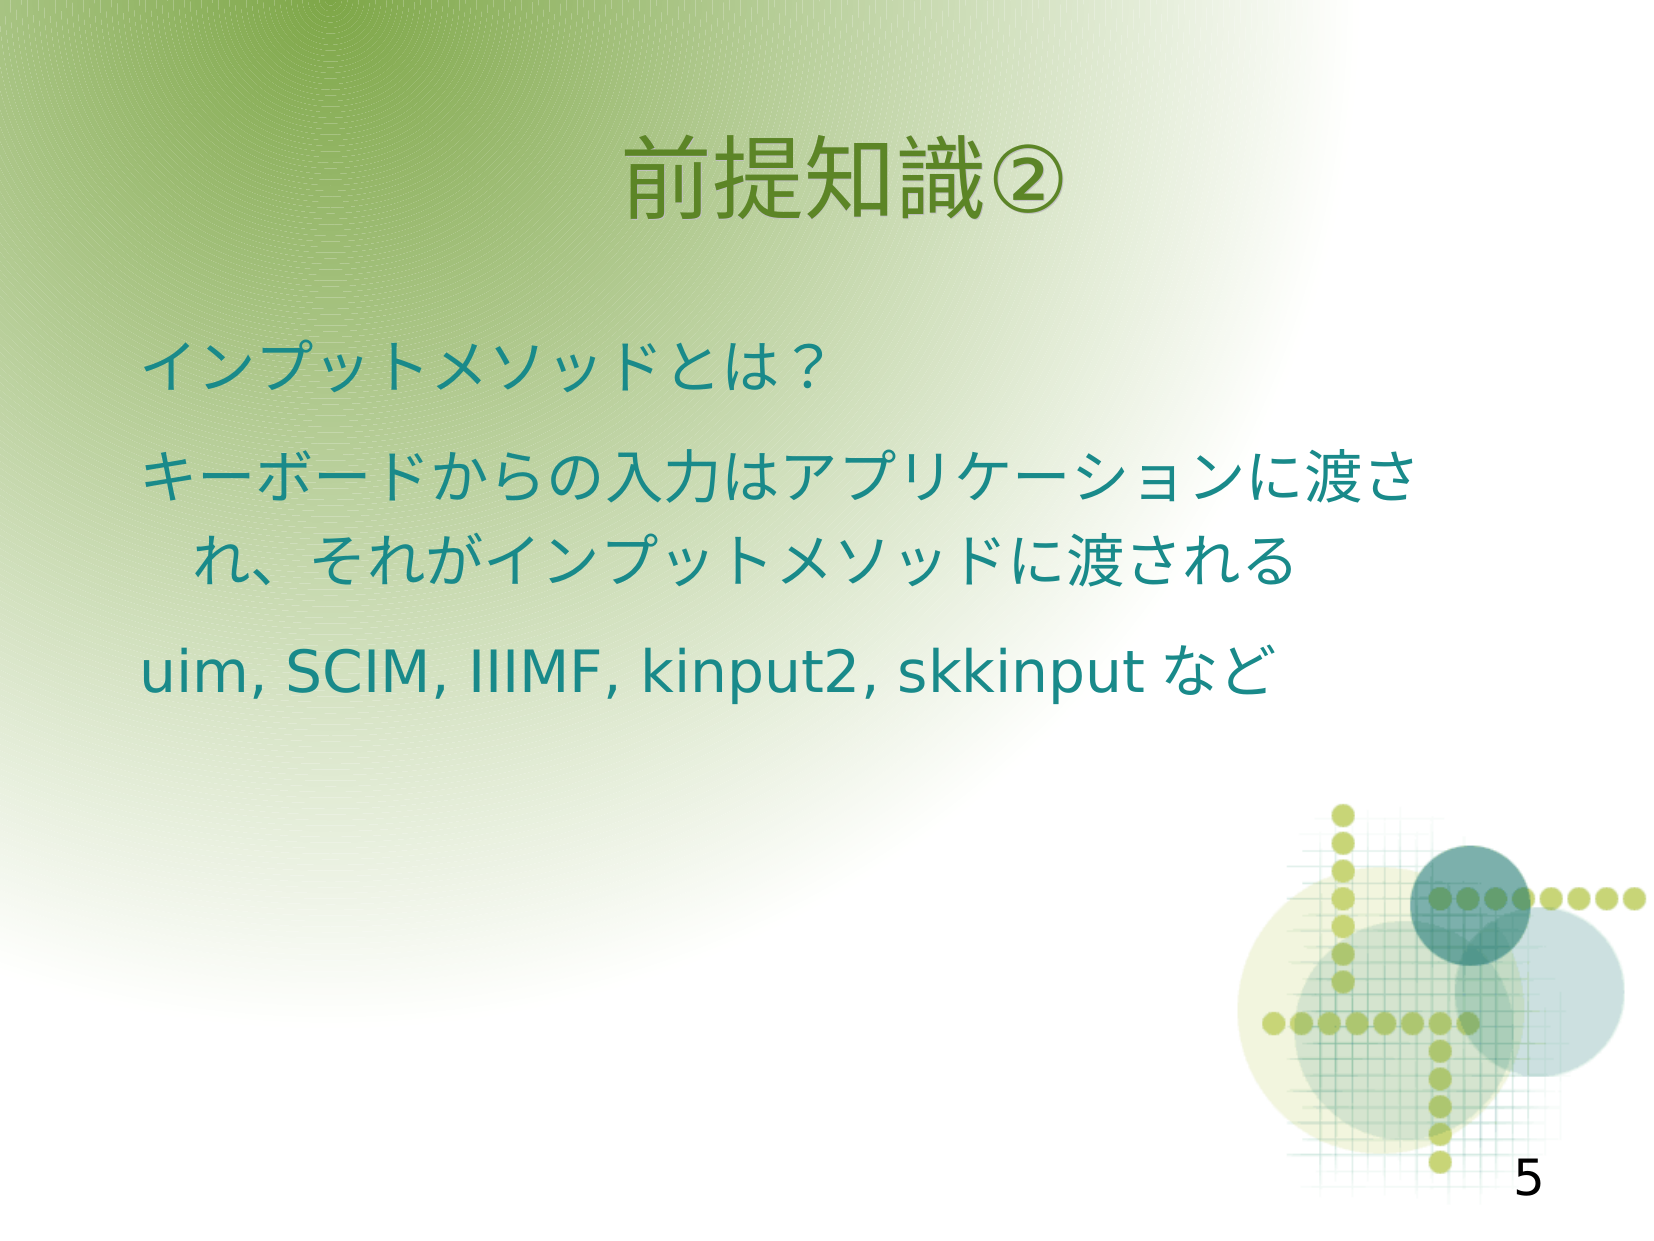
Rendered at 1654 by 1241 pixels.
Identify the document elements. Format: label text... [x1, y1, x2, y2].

picture [1224, 792, 1654, 1211]
list インプットメソッドとは？ キーボードからの入力はアプリケーションに渡され、それがインプットメソッドに渡される uim, SCIM, IIIMF, kinput2, skkinputなど [121, 321, 1534, 1103]
title 前提知識② [121, 73, 1534, 281]
